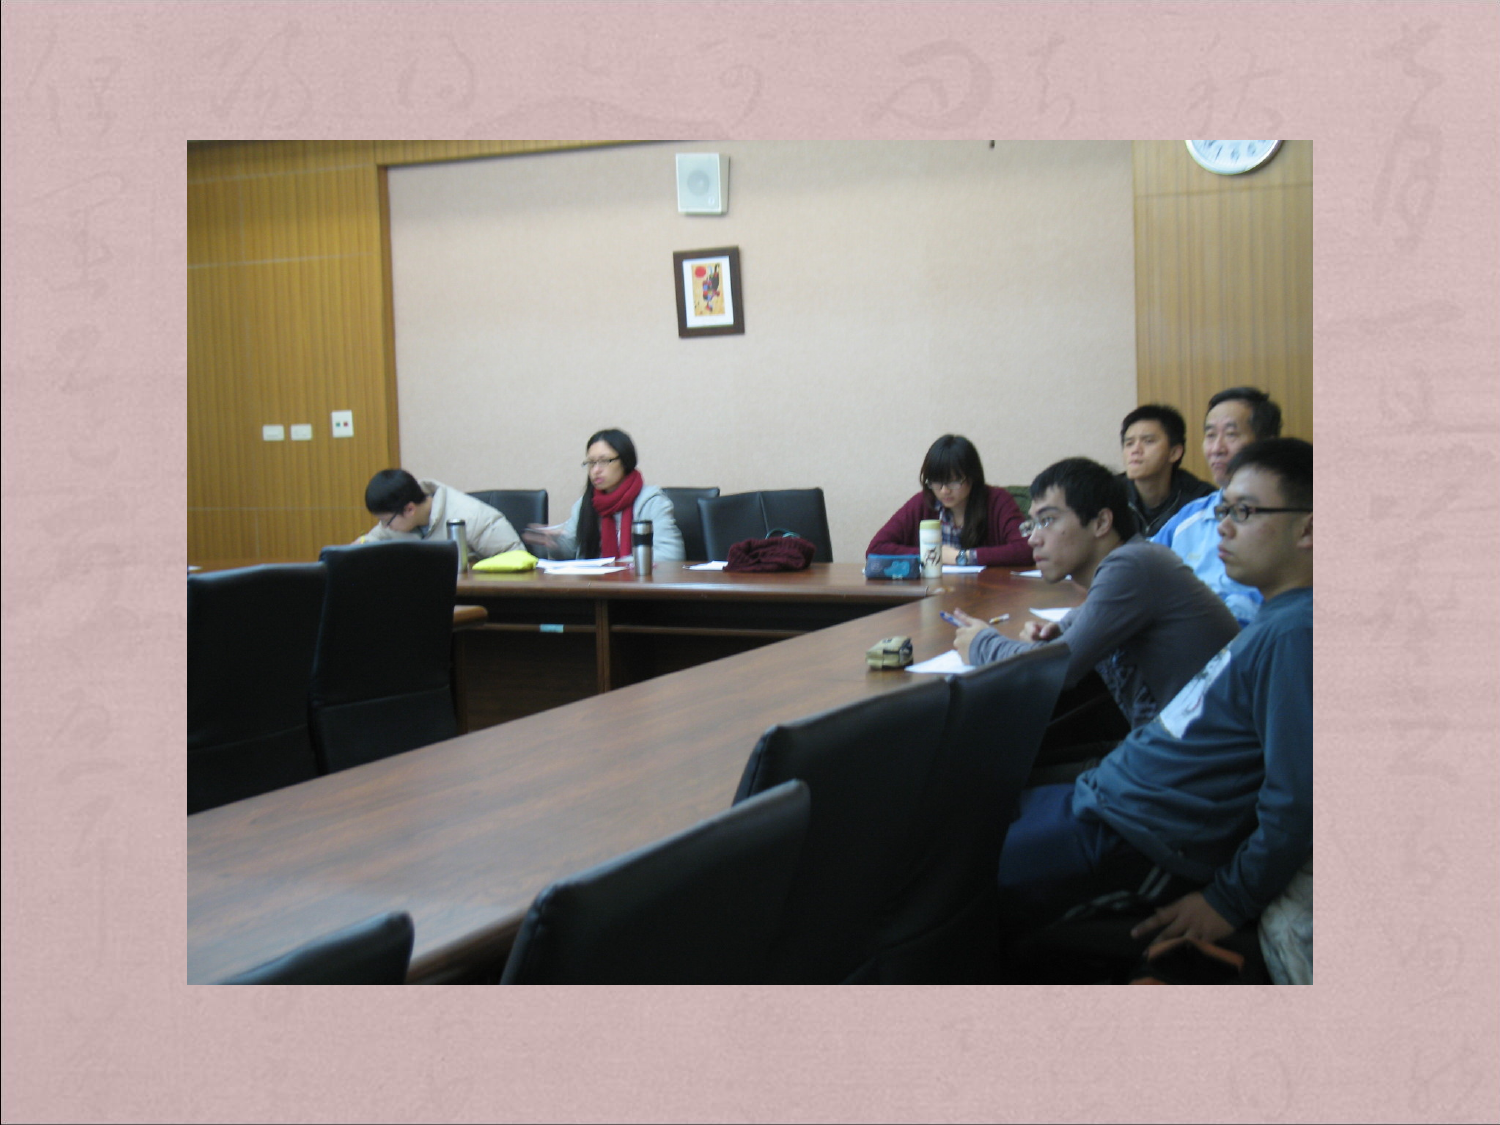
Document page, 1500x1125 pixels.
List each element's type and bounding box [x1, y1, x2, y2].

picture [187, 140, 1313, 985]
